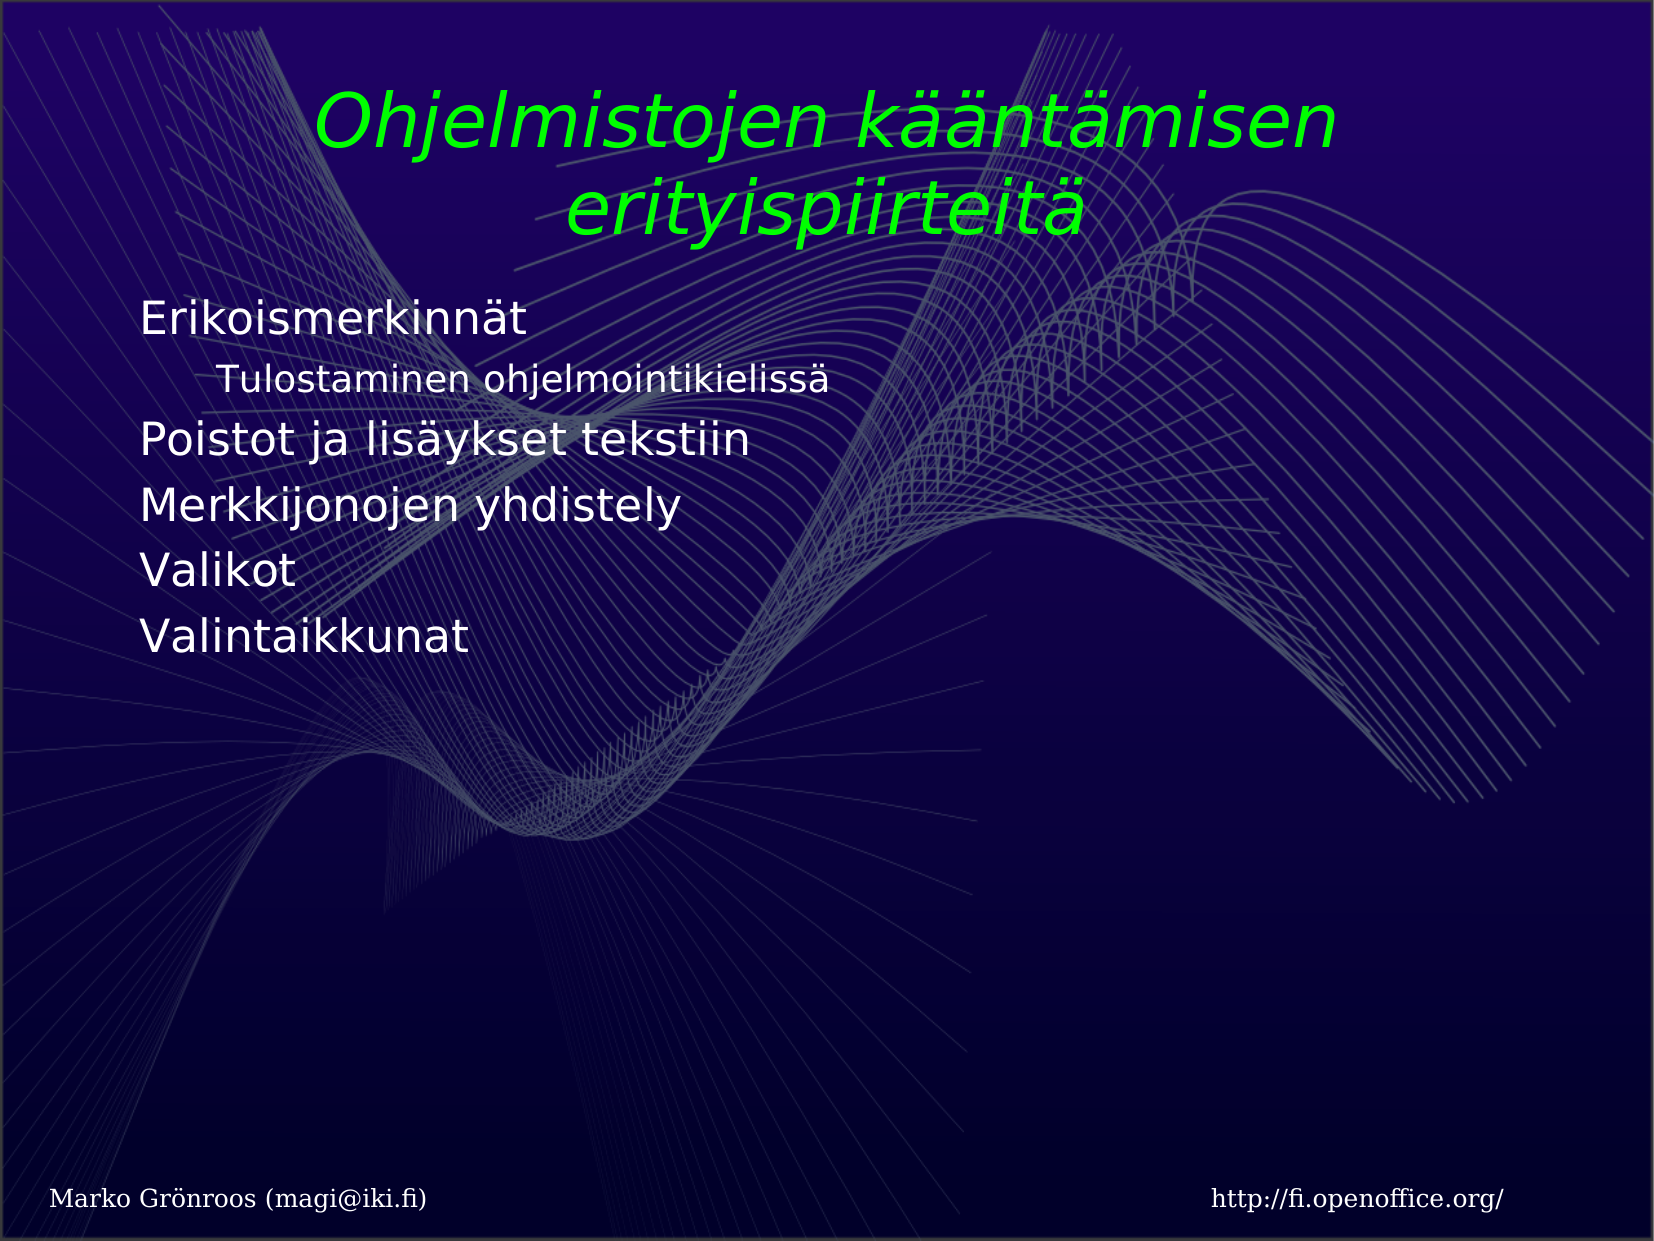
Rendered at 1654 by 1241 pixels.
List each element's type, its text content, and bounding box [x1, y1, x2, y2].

list Erikoismerkinnät Tulostaminen ohjelmointikielissä Poistot ja lisäykset tekstiin Merkkijonojen yhdistely Valikot Valintaikkunat [121, 291, 1534, 1166]
title Ohjelmistojen kääntämisen erityispiirteitä [121, 61, 1534, 269]
picture [0, 0, 1654, 1241]
